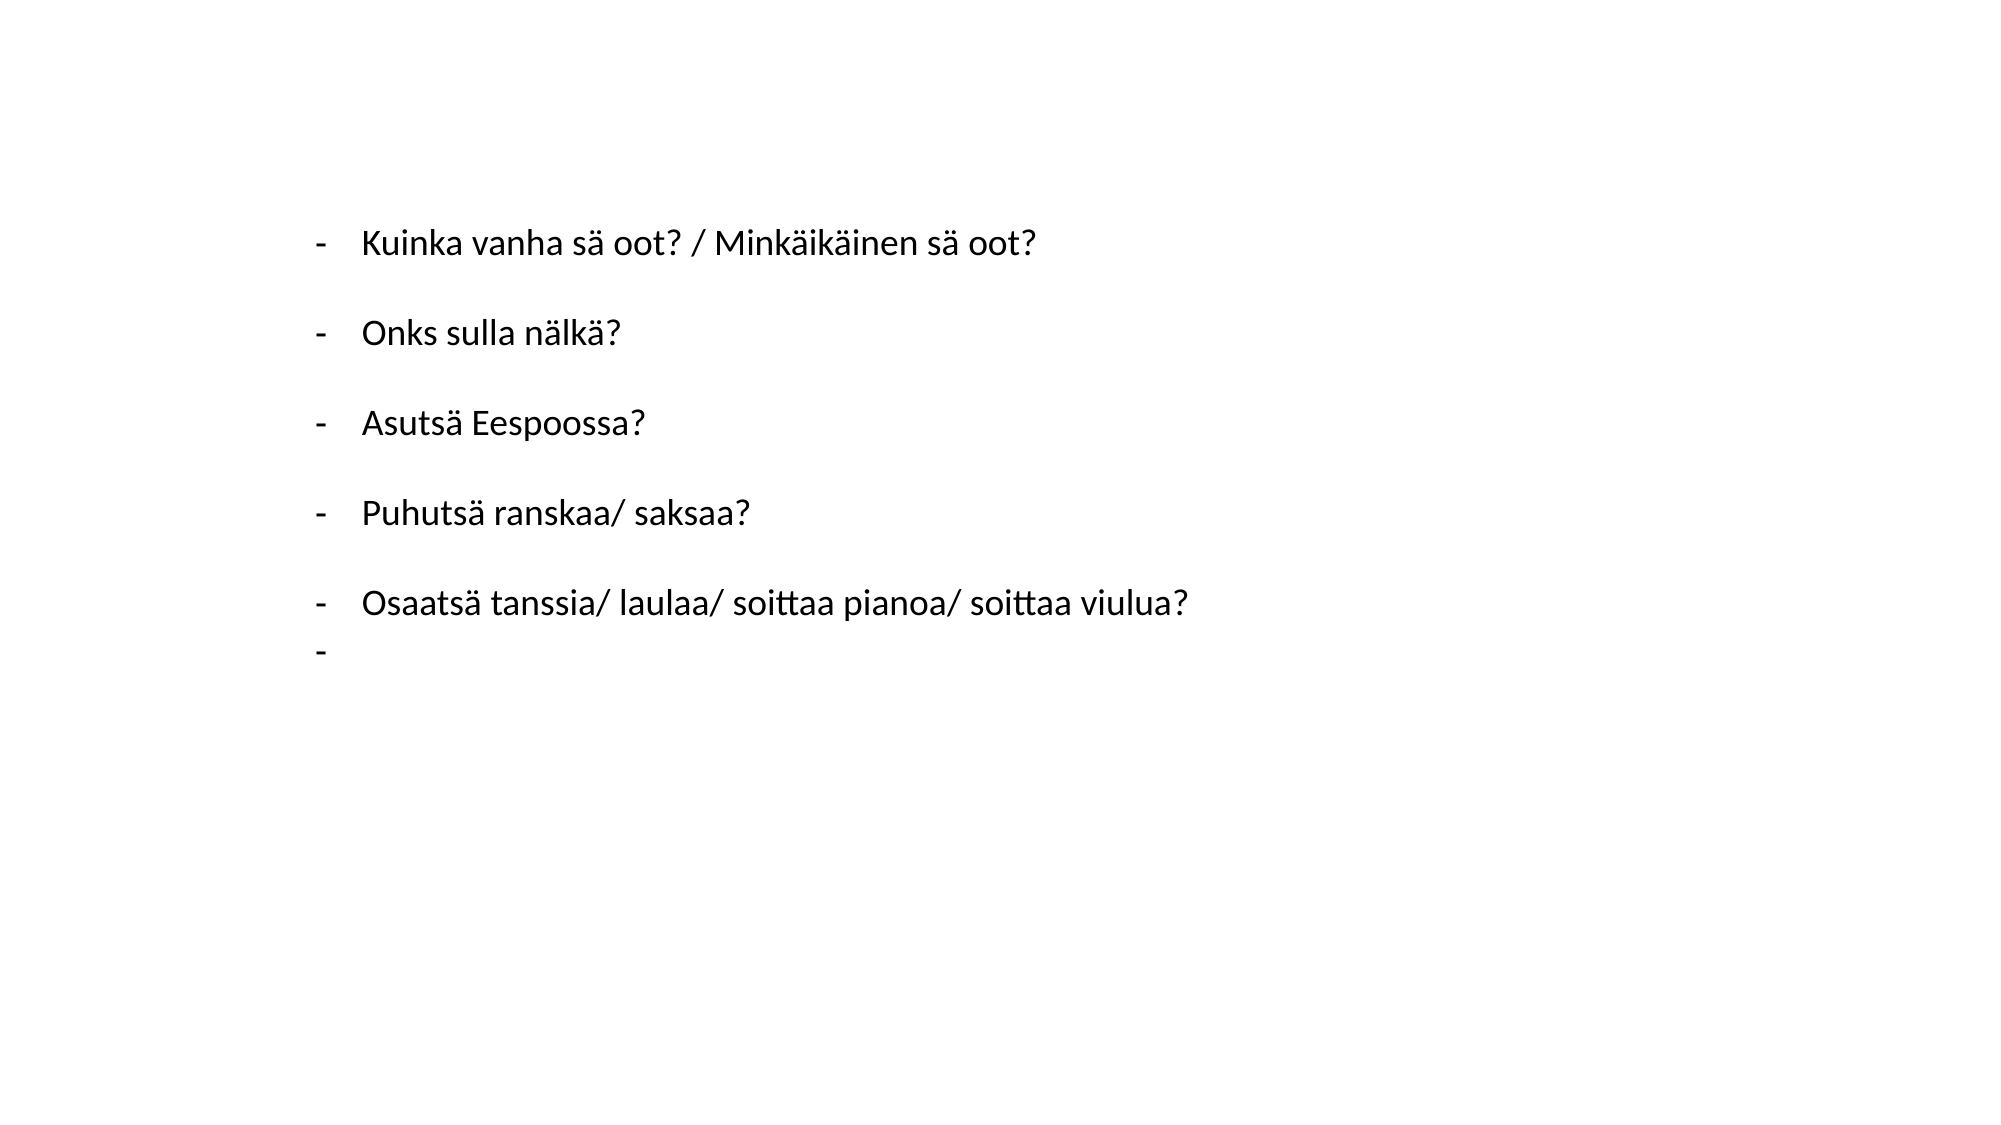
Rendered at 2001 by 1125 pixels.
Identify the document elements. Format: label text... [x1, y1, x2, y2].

text_box Kuinka vanha sä oot? / Minkäikäinen sä oot? Onks sulla nälkä? Asutsä Eespoossa? Puhutsä ranskaa/ saksaa? Osaatsä tanssia/ laulaa/ soittaa pianoa/ soittaa viulua? [300, 165, 1365, 727]
